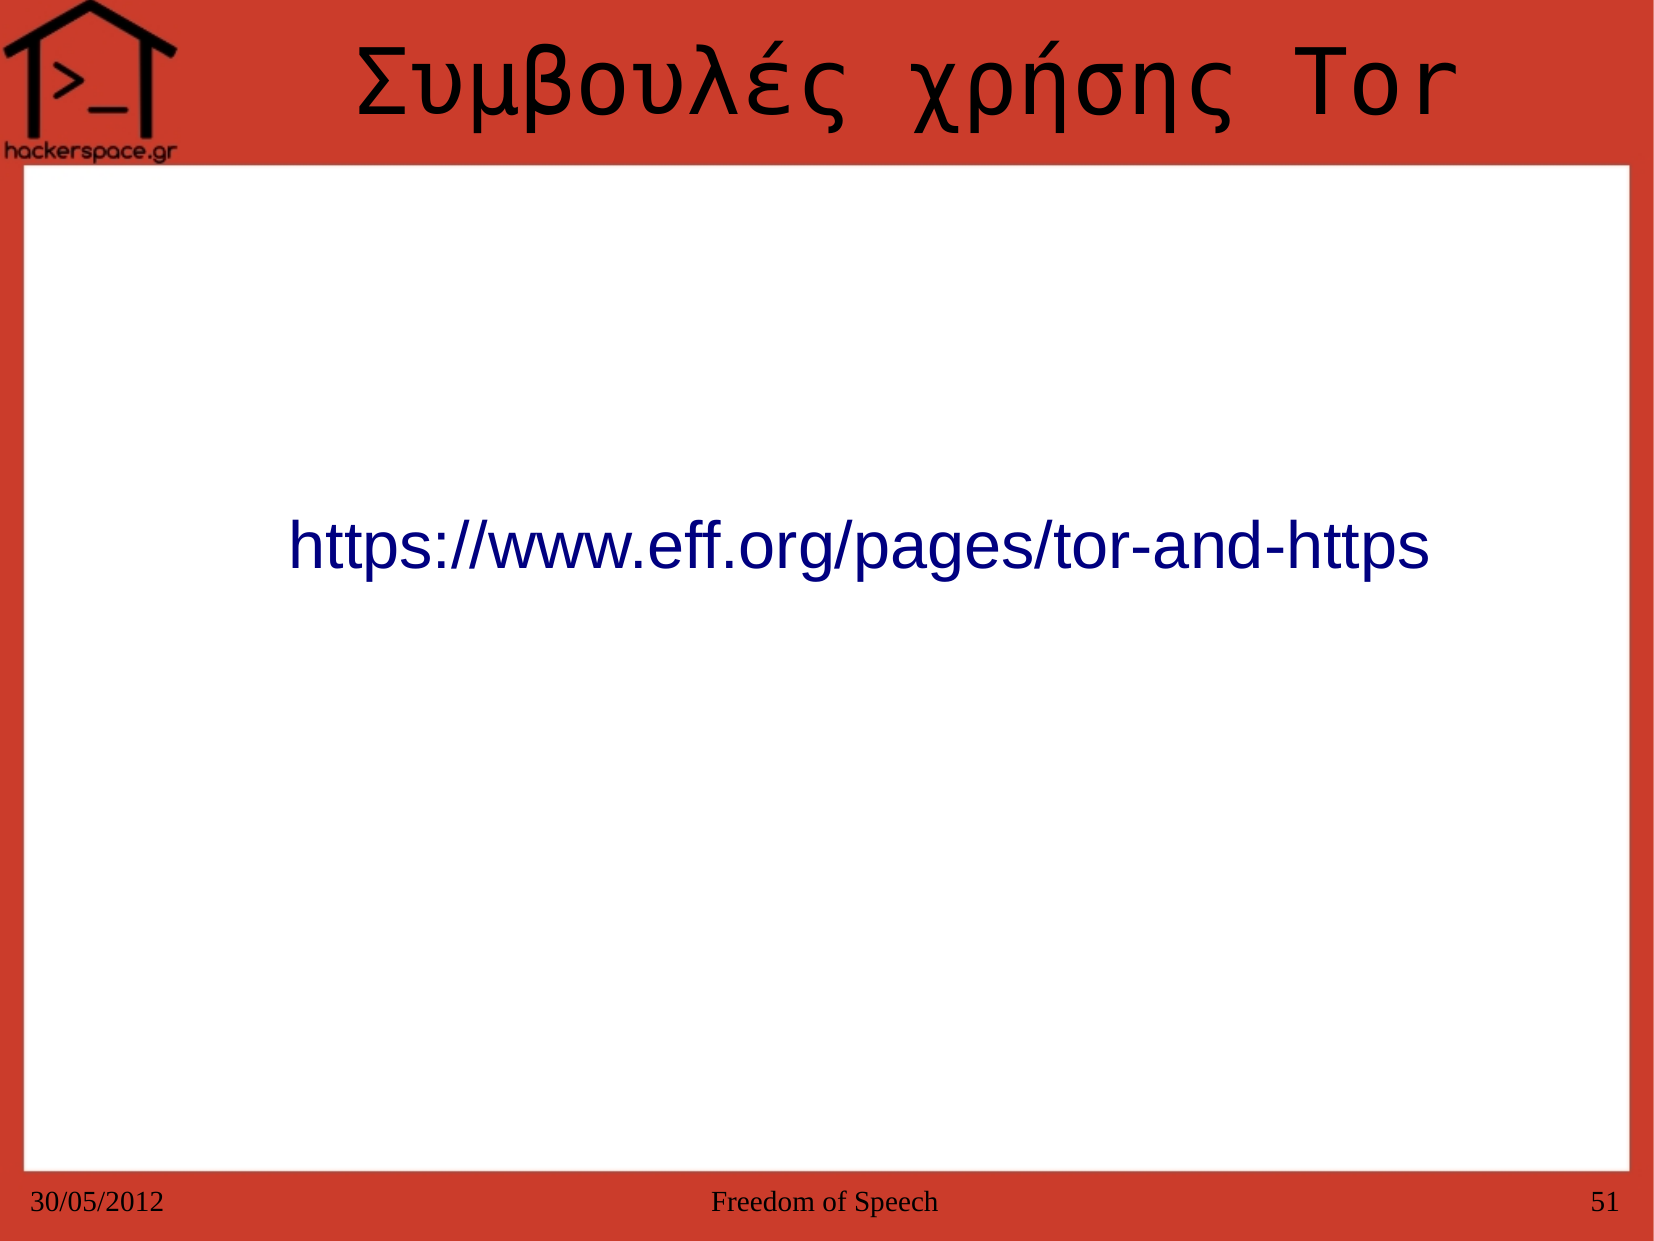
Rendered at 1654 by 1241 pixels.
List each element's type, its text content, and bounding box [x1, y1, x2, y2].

picture [0, 0, 1654, 1241]
title Συμβουλές χρήσης Tor [195, 15, 1621, 151]
list https://www.eff.org/pages/tor-and-https [60, 195, 1591, 1141]
